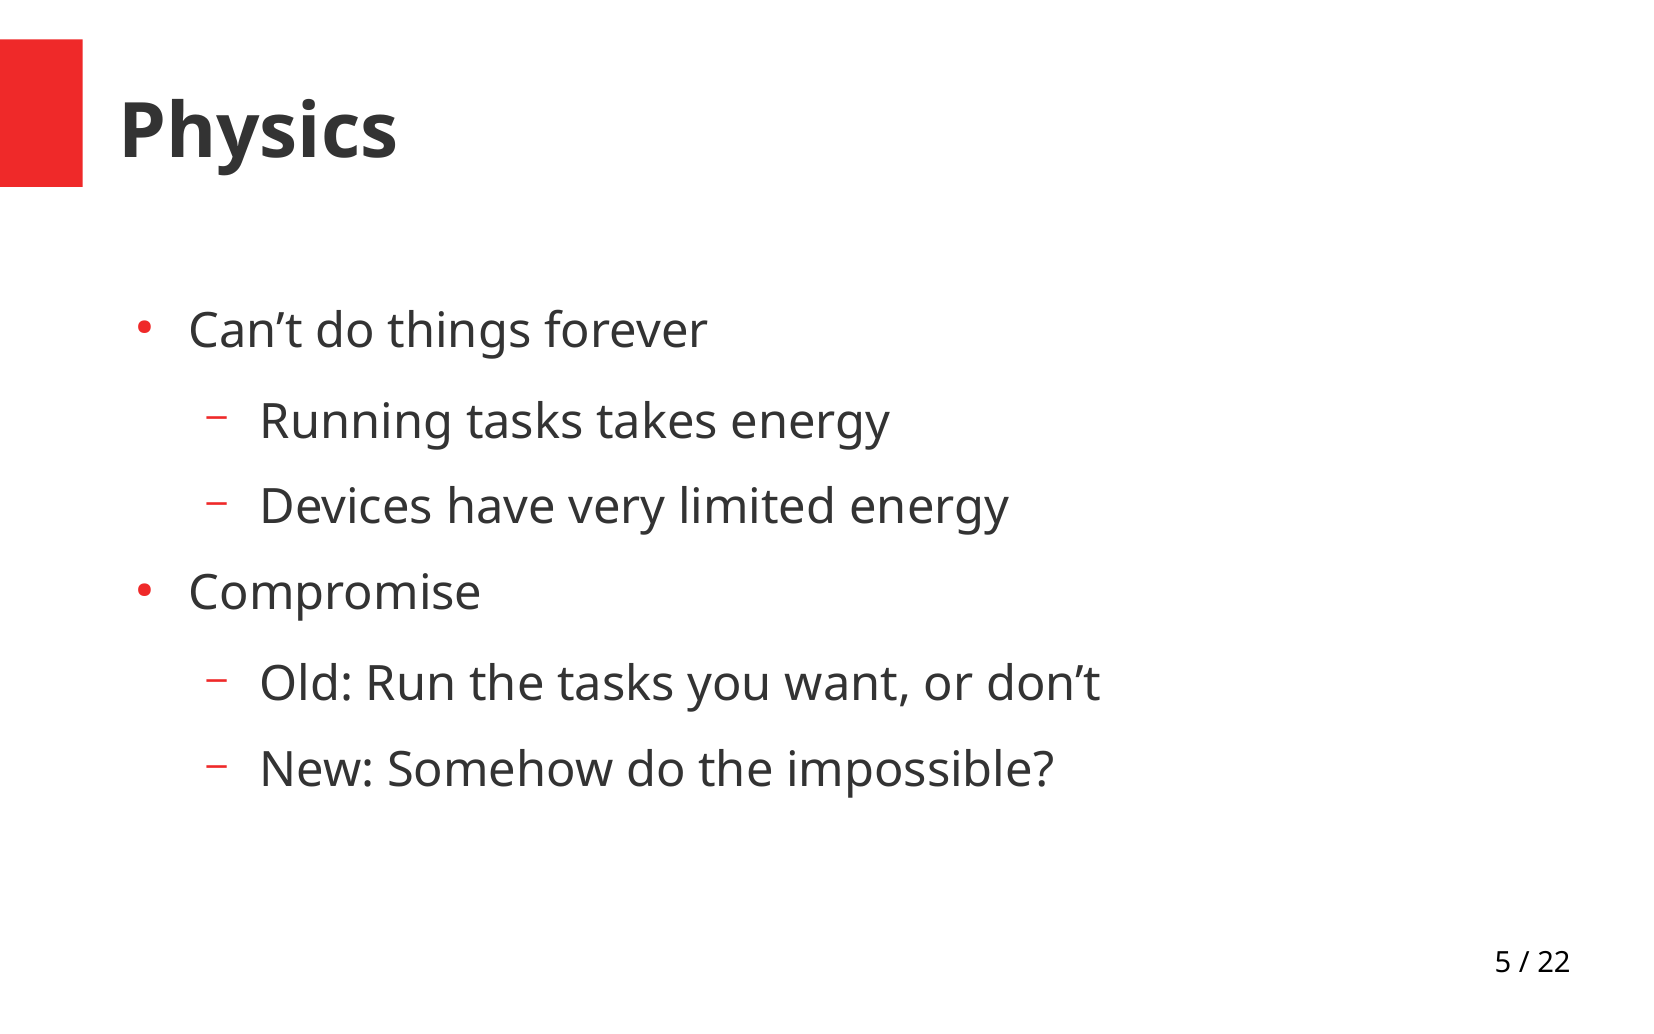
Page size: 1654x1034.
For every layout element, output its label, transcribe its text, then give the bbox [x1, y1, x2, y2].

list Can’t do things forever Running tasks takes energy Devices have very limited energy Compromise Old: Run the tasks you want, or don’t New: Somehow do the impossible? [118, 295, 1536, 895]
title Physics [118, 41, 1571, 214]
